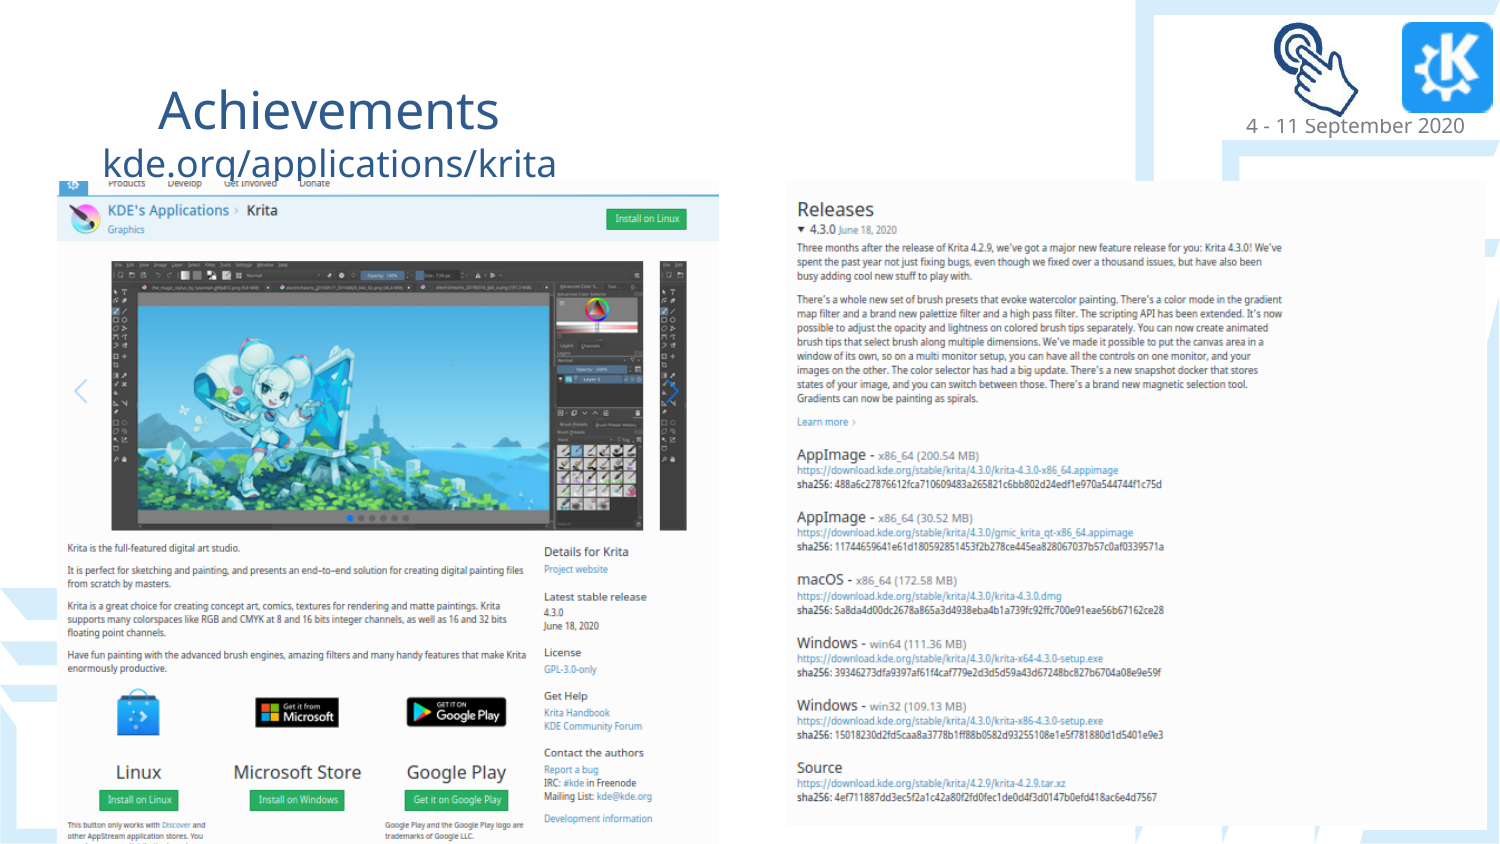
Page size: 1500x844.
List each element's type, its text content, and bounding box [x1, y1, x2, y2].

picture [786, 181, 1485, 826]
title Achievements kde.org/applications/krita [17, 6, 642, 255]
picture [1242, 19, 1390, 119]
picture [57, 181, 719, 844]
picture [1402, 22, 1493, 113]
